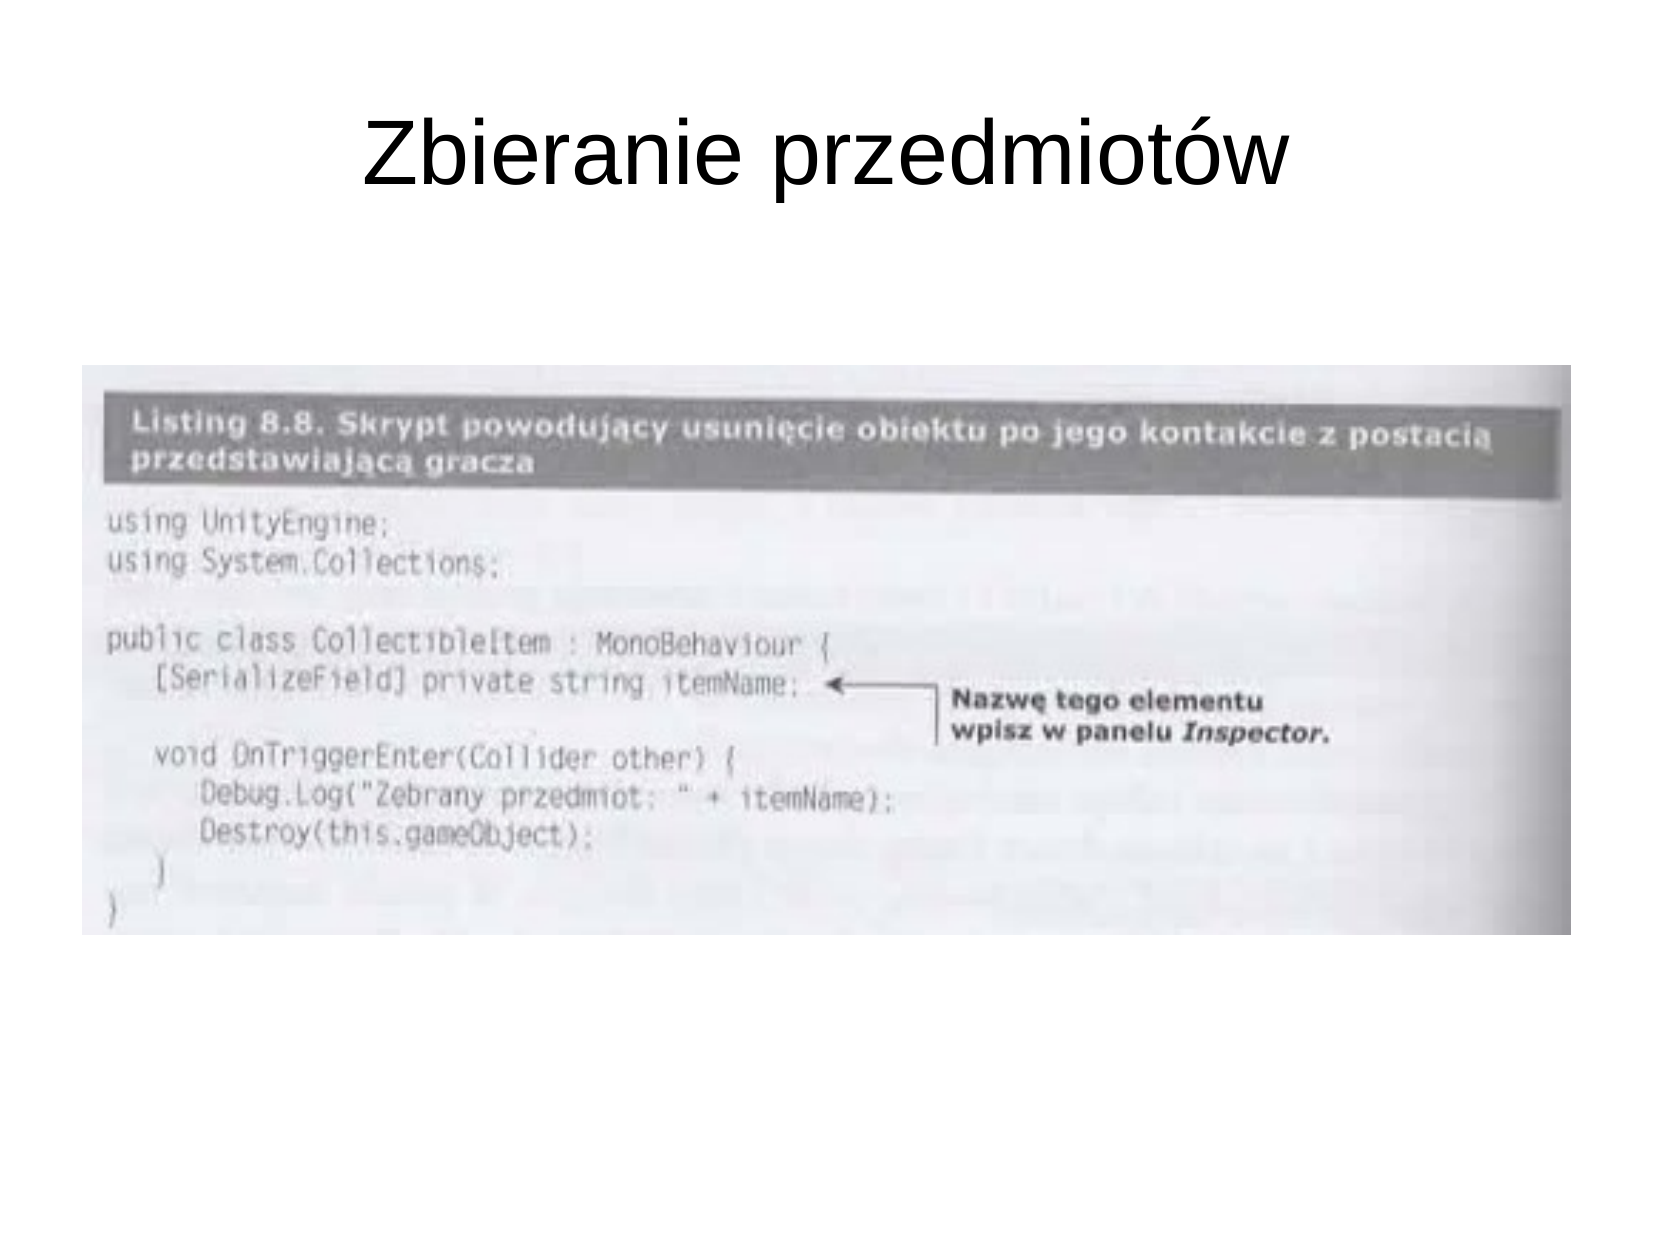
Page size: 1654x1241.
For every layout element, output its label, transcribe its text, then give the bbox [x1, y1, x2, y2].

picture [82, 365, 1571, 935]
title Zbieranie przedmiotów [82, 49, 1571, 257]
